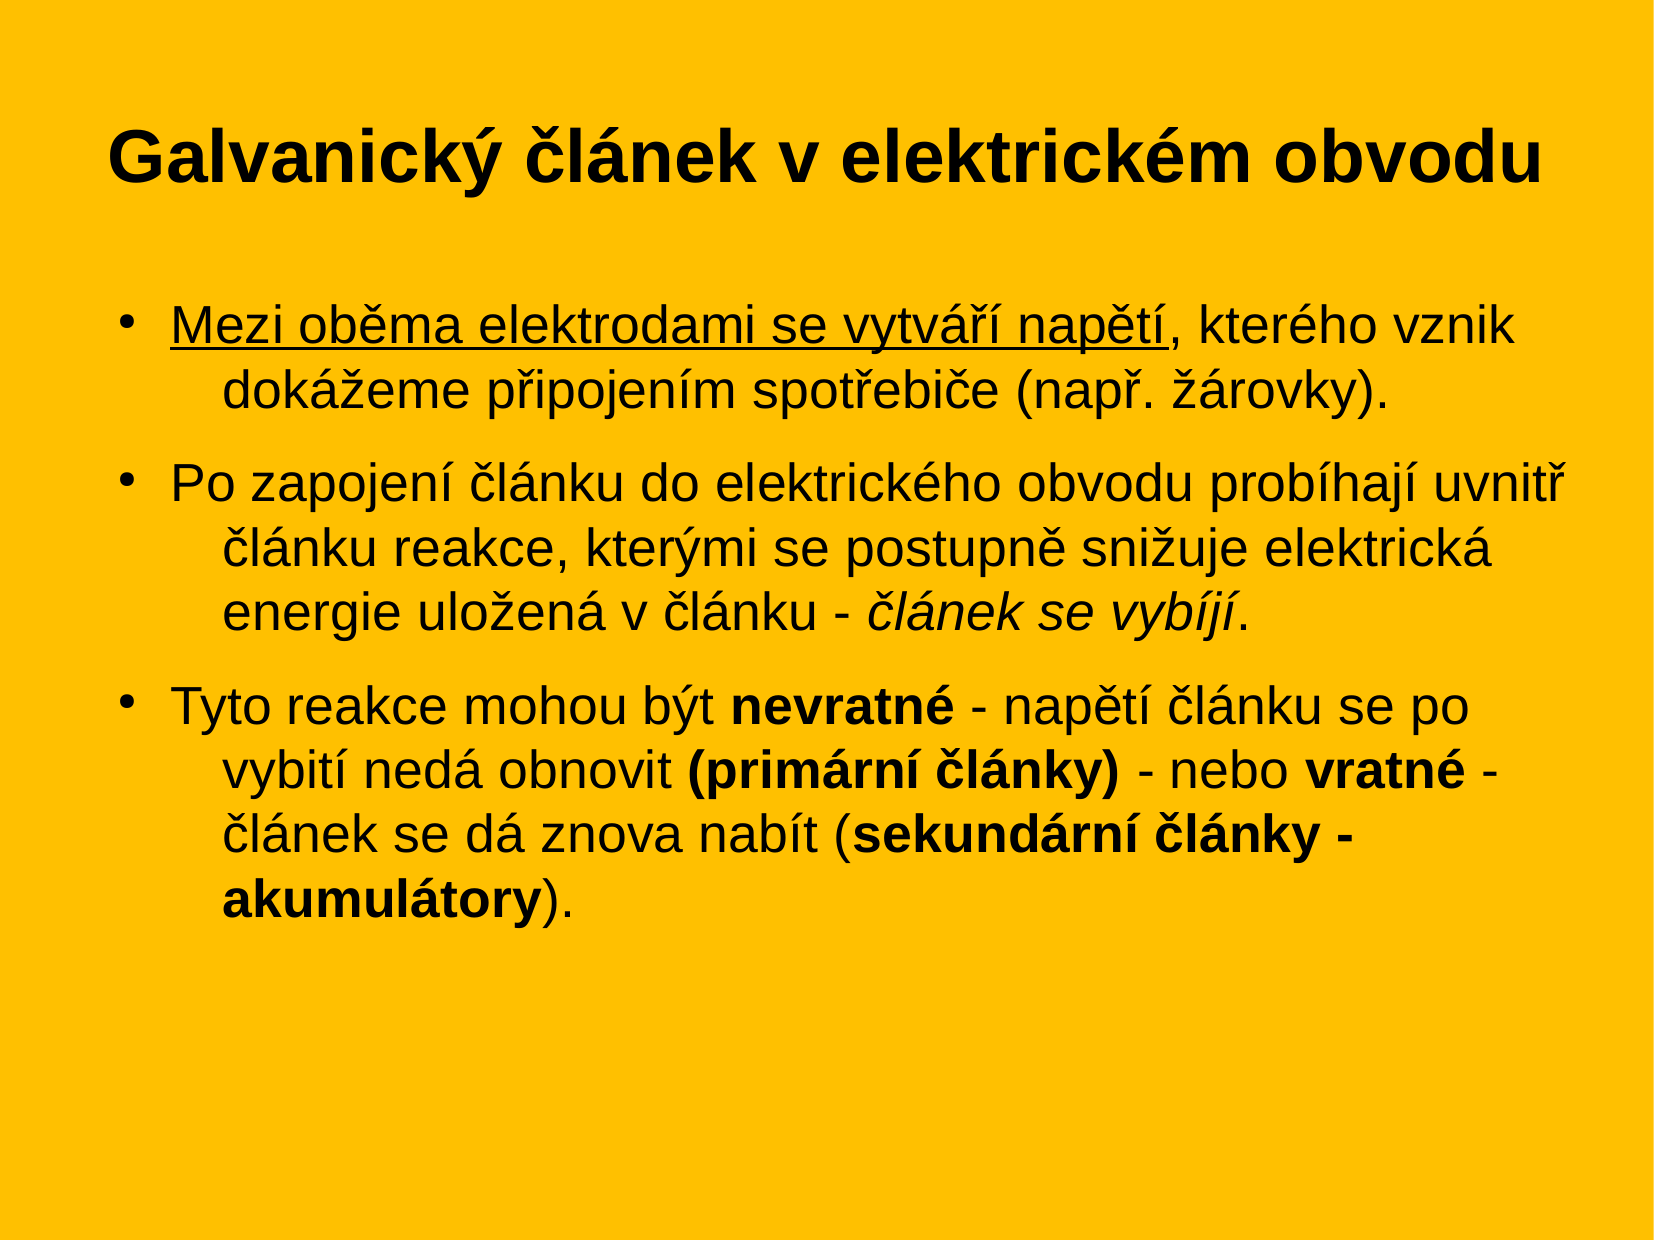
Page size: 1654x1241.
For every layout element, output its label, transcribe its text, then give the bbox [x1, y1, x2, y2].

title Galvanický článek v elektrickém obvodu [82, 49, 1571, 257]
list Mezi oběma elektrodami se vytváří napětí, kterého vznik dokážeme připojením spotřebiče (např. žárovky). Po zapojení článku do elektrického obvodu probíhají uvnitř článku reakce, kterými se postupně snižuje elektrická energie uložená v článku - článek se vybíjí. Tyto reakce mohou být nevratné - napětí článku se po vybití nedá obnovit (primární články) - nebo vratné - článek se dá znova nabít (sekundární články - akumulátory). [82, 290, 1571, 934]
